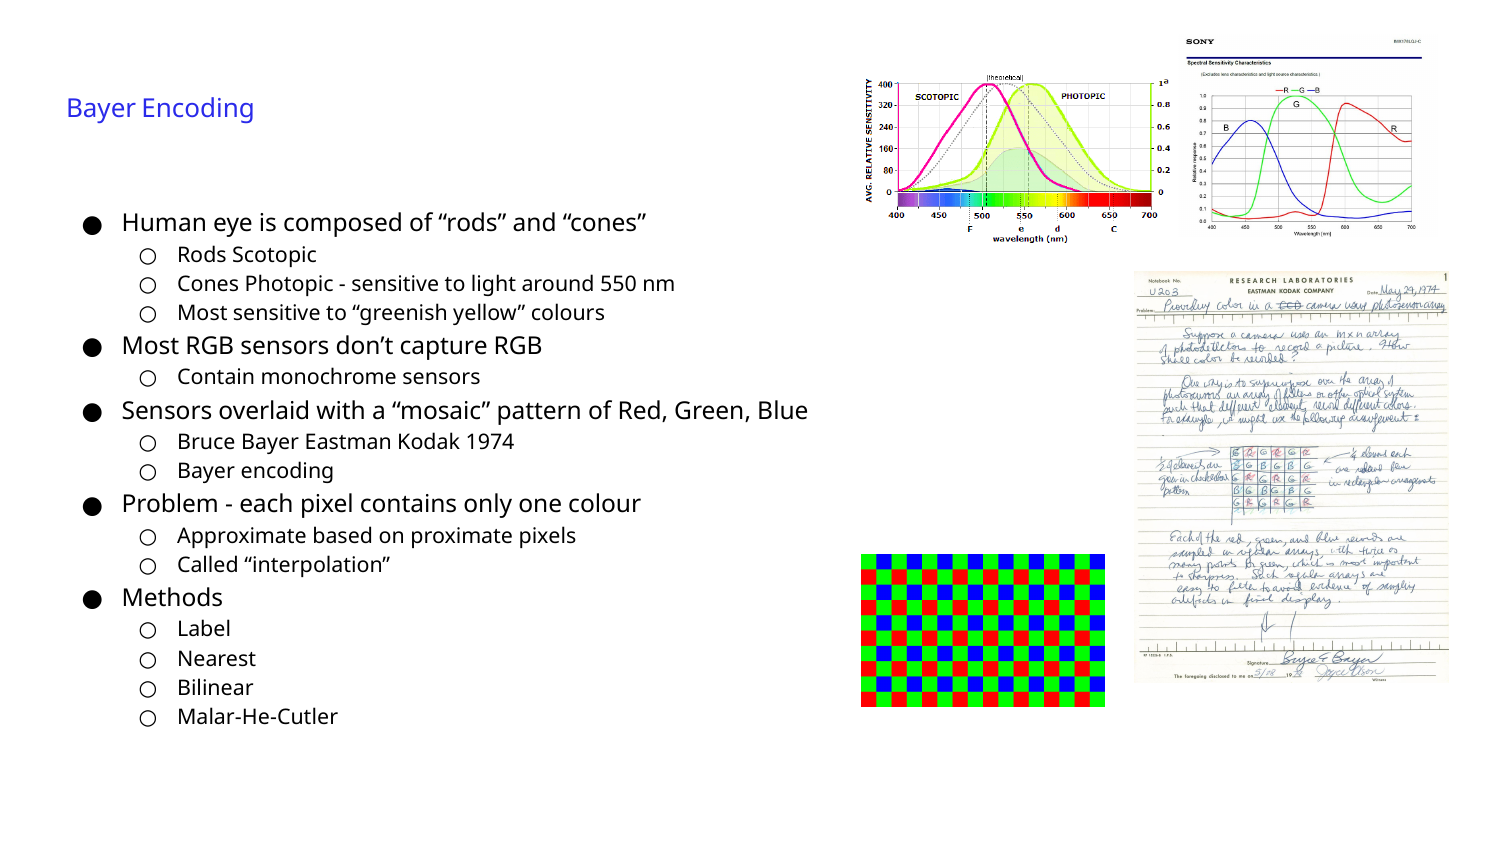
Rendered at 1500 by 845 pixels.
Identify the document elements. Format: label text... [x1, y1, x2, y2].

title Bayer Encoding [51, 73, 475, 168]
list Human eye is composed of “rods” and “cones” Rods Scotopic Cones Photopic - sensitive to light around 550 nm Most sensitive to “greenish yellow” colours Most RGB sensors don’t capture RGB Contain monochrome sensors Sensors overlaid with a “mosaic” pattern of Red, Green, Blue Bruce Bayer Eastman Kodak 1974 Bayer encoding Problem - each pixel contains only one colour Approximate based on proximate pixels Called “interpolation” Methods Label Nearest Bilinear Malar-He-Cutler [51, 189, 1449, 755]
picture [861, 34, 1438, 189]
